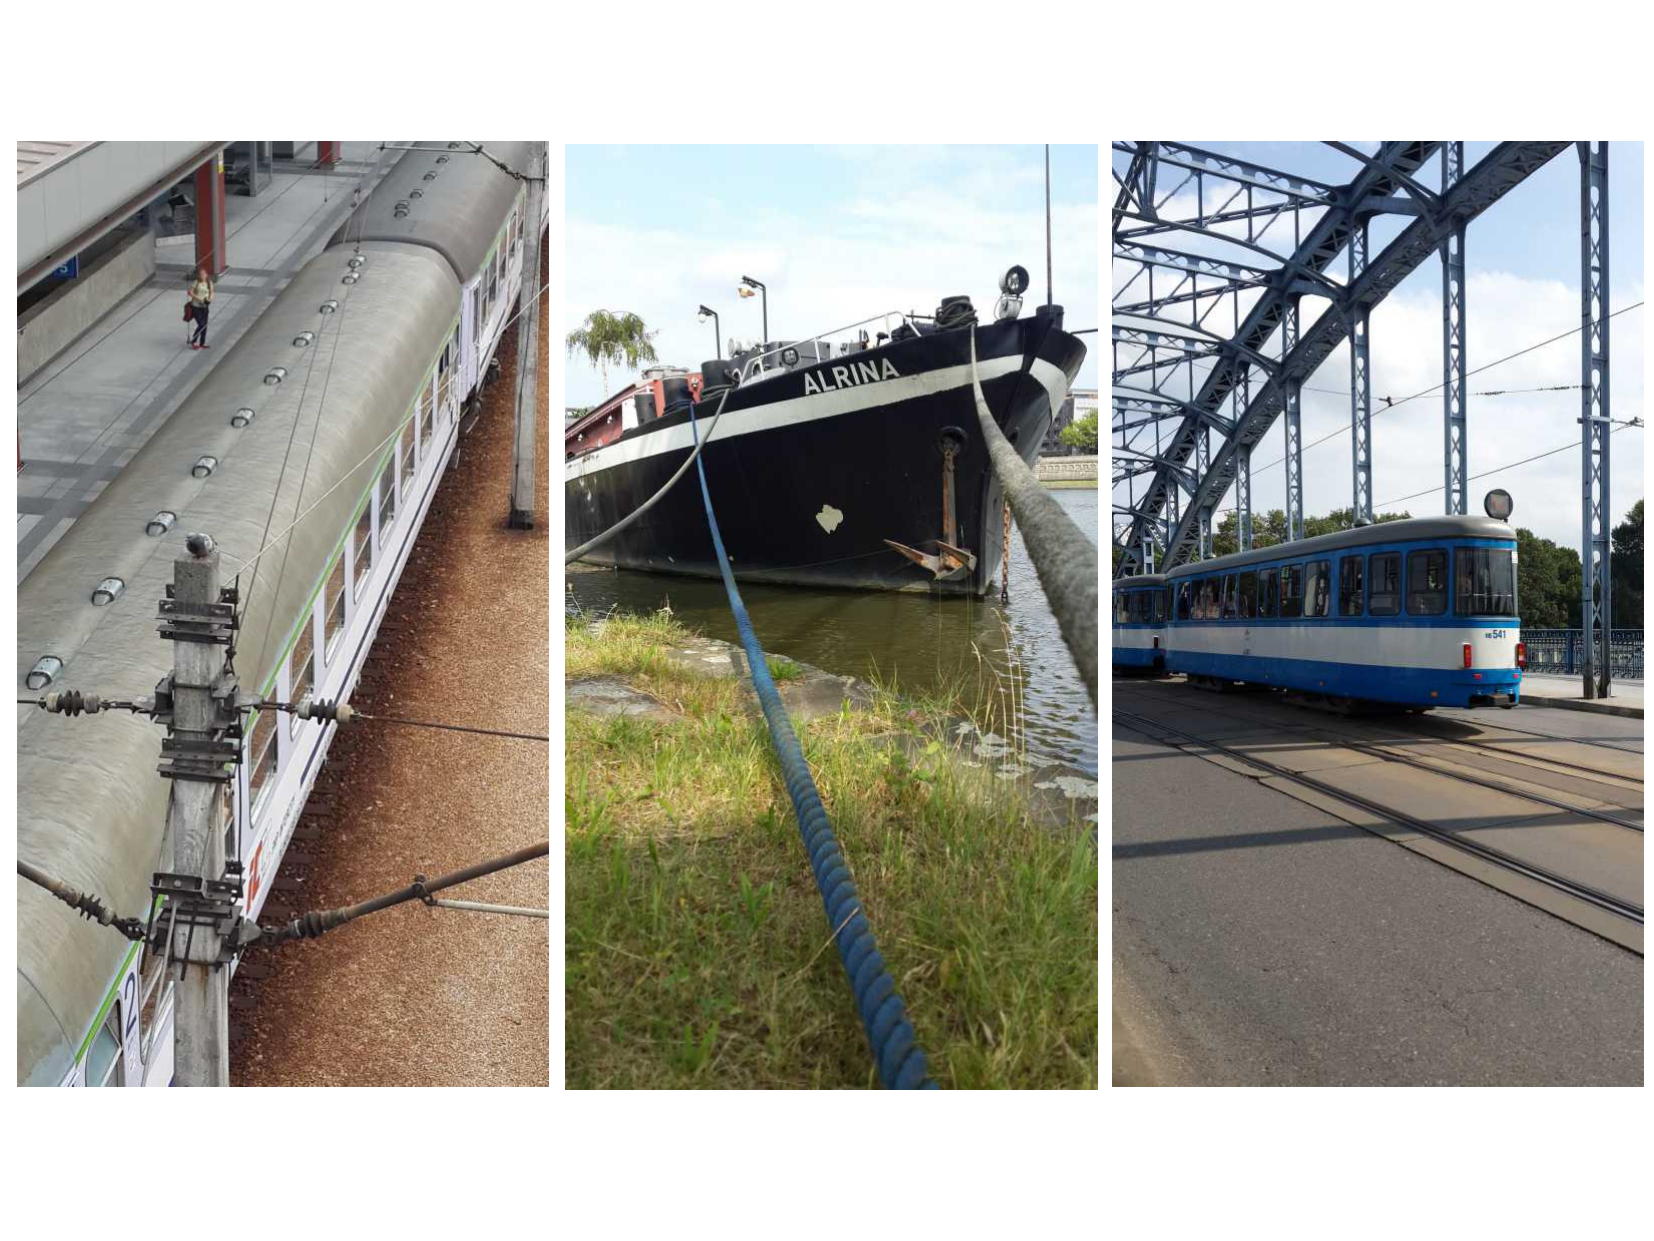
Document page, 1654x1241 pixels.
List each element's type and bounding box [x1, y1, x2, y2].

picture [1112, 141, 1644, 1087]
picture [17, 141, 549, 1087]
picture [565, 144, 1098, 1090]
